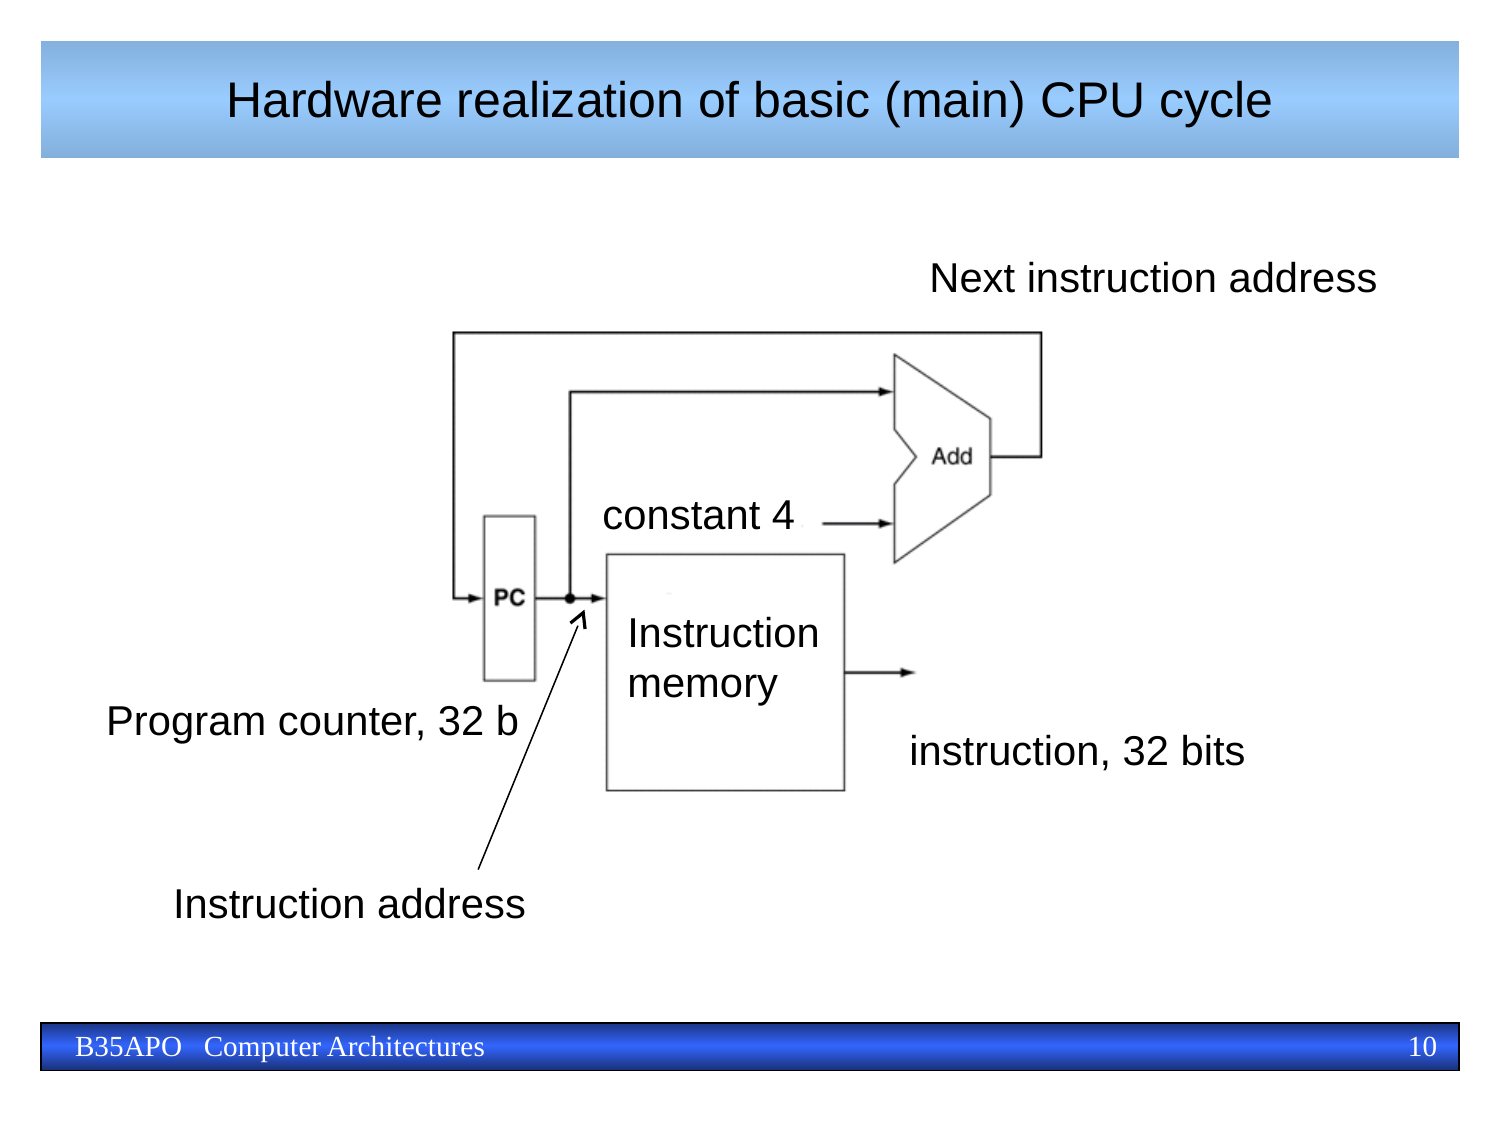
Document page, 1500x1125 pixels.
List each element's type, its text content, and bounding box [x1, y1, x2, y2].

text_box Instruction address [88, 869, 597, 936]
text_box constant 4 [572, 479, 845, 546]
text_box Program counter, 32 b [76, 685, 550, 752]
text_box Program counter, 32 b [528, 699, 550, 752]
text_box Next instruction address [899, 243, 1393, 309]
text_box Instruction memory [612, 597, 838, 714]
text_box instruction, 32 bits [879, 716, 1388, 782]
picture [434, 313, 1066, 812]
picture [434, 752, 525, 812]
title Hardware realization of basic (main) CPU cycle [41, 41, 1459, 158]
